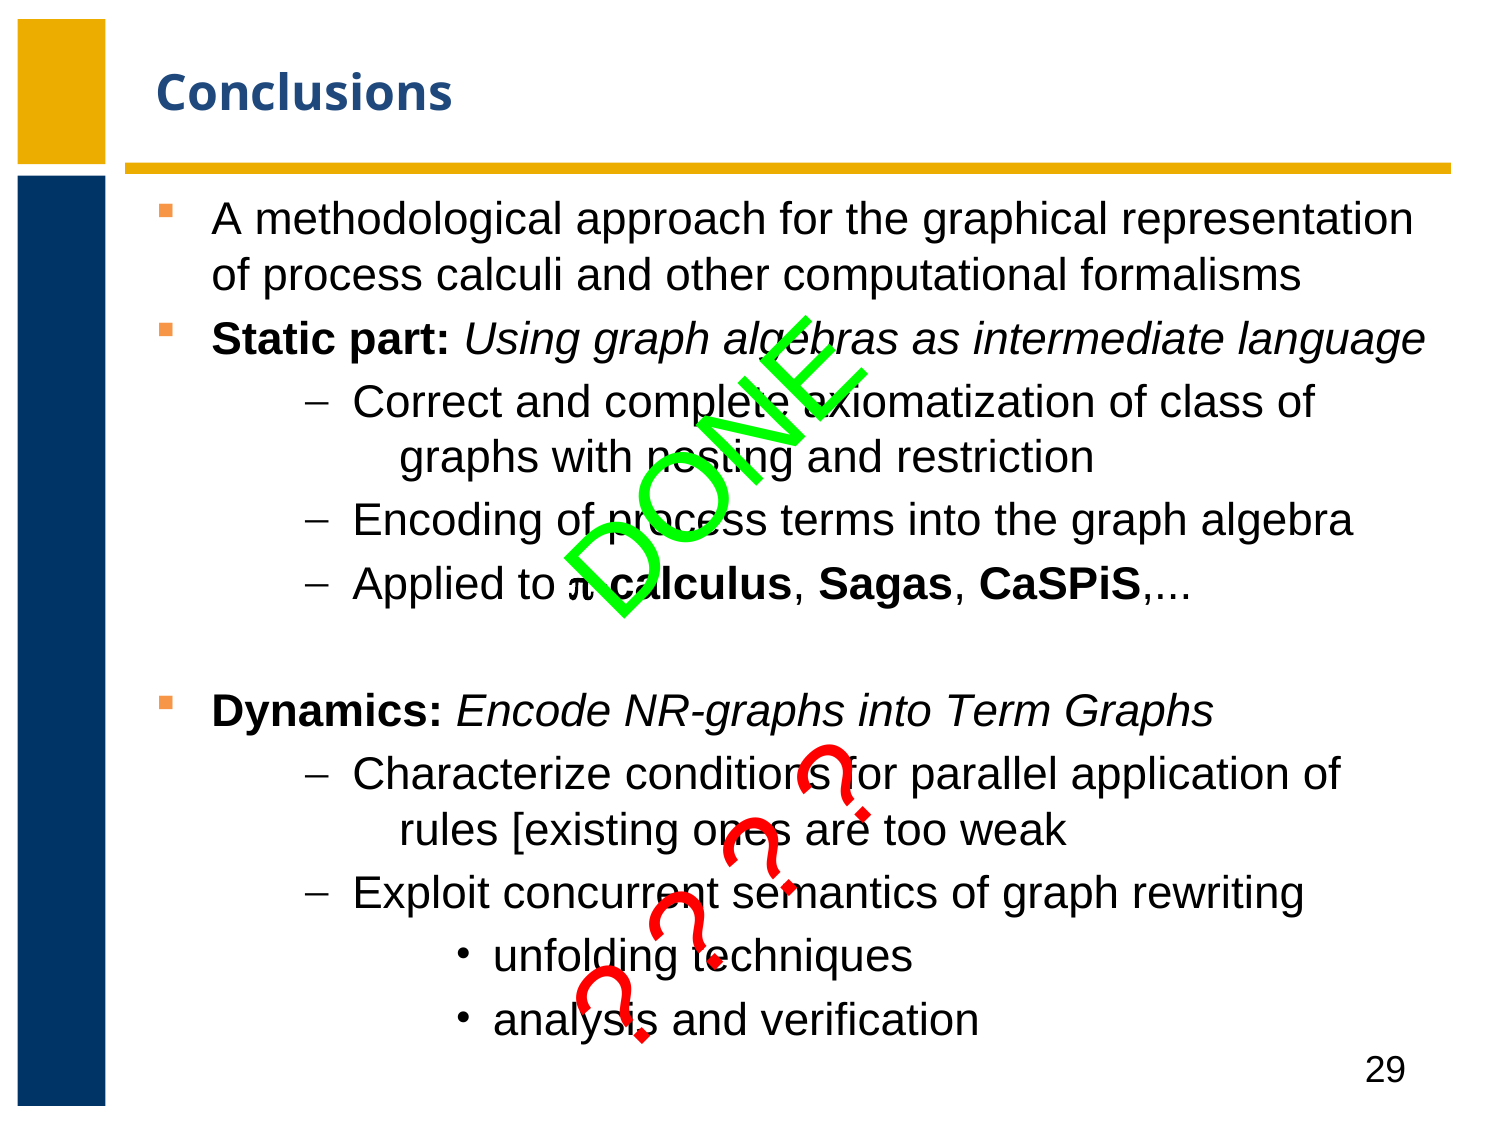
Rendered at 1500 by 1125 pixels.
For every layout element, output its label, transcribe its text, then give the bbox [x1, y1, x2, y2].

text_box ? ? ? ? [518, 688, 927, 1097]
list A methodological approach for the graphical representation of process calculi and other computational formalisms Static part: Using graph algebras as intermediate language Correct and complete axiomatization of class of graphs with nesting and restriction Encoding of process terms into the graph algebra Applied to p-calculus, Sagas, CaSPiS,... Dynamics: Encode NR-graphs into Term Graphs Characterize conditions for parallel application of rules [existing ones are too weak Exploit concurrent semantics of graph rewriting unfolding techniques analysis and verification [140, 181, 1454, 1075]
title Conclusions [140, 26, 1447, 154]
text_box DONE [513, 266, 906, 660]
